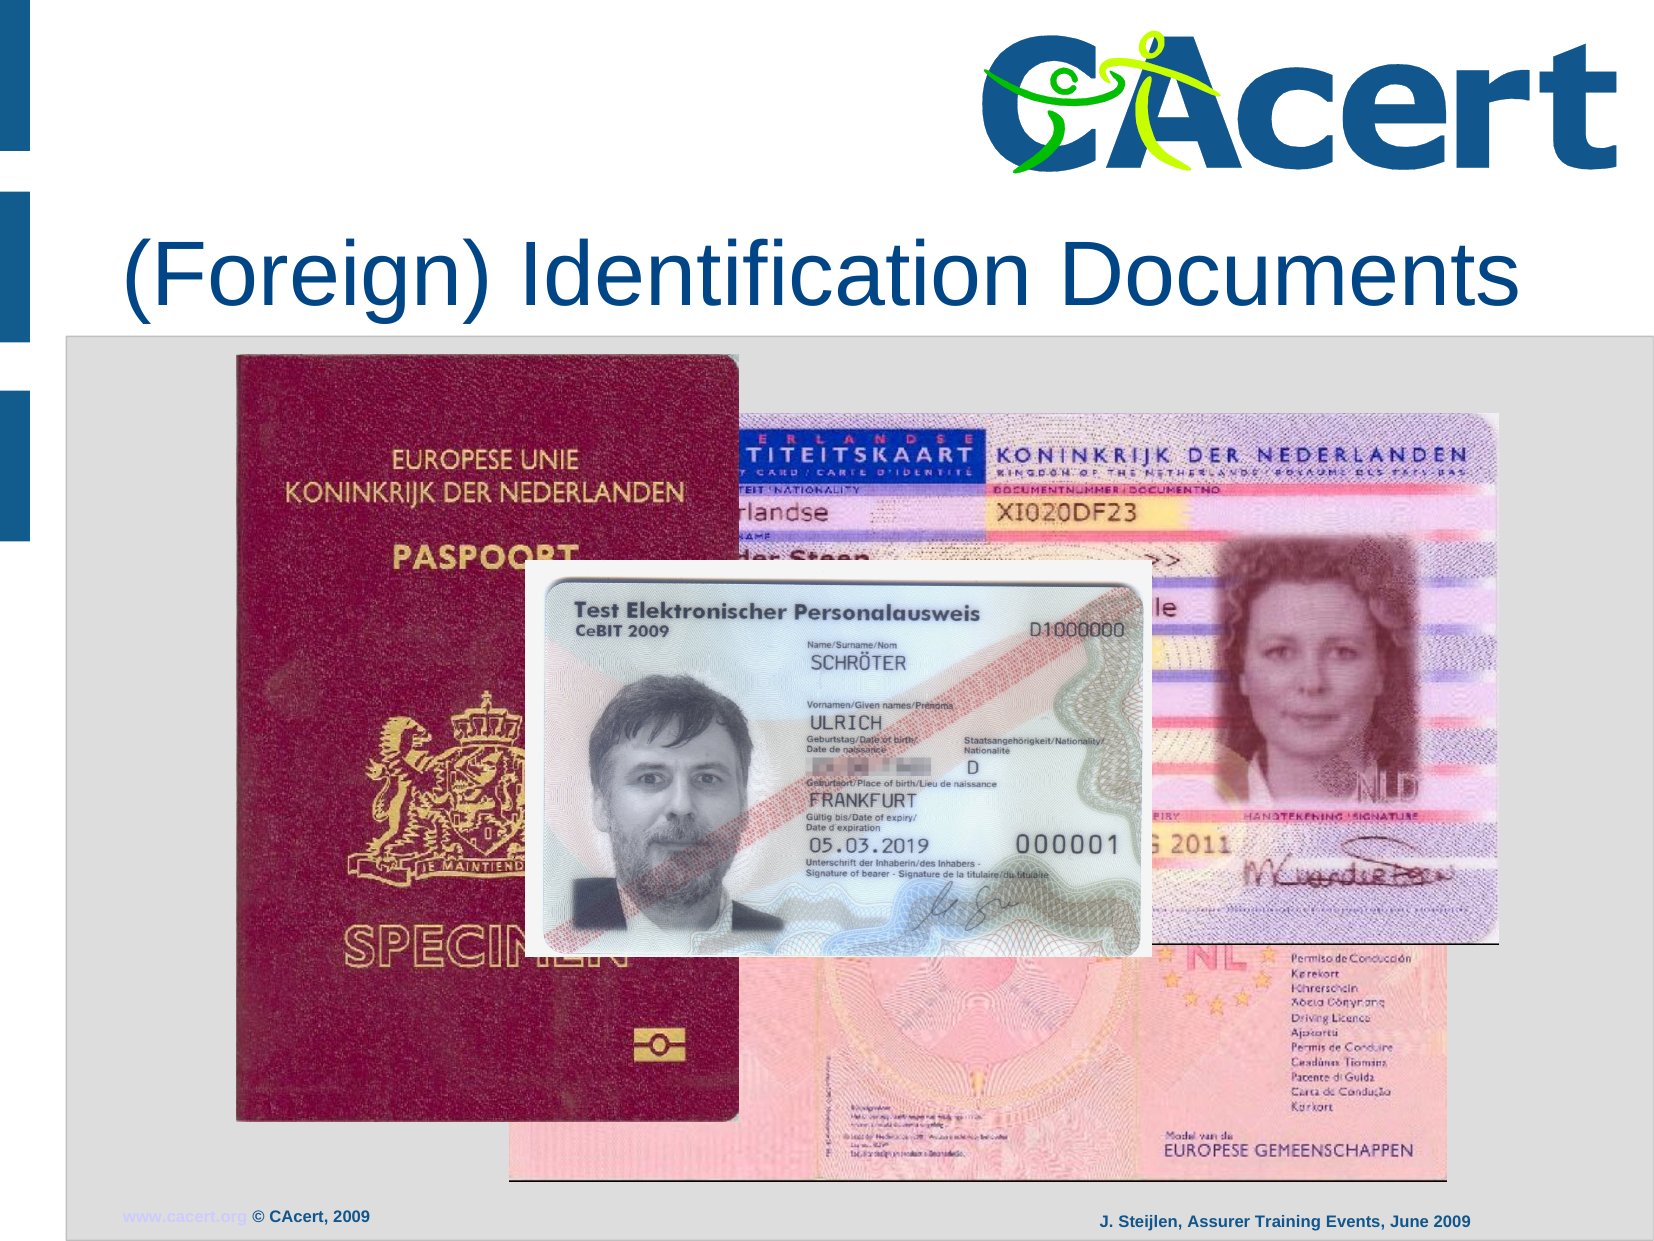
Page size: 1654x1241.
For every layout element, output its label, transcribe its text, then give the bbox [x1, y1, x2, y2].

title (Foreign) Identification Documents [121, 167, 1533, 326]
picture [236, 354, 1499, 1182]
